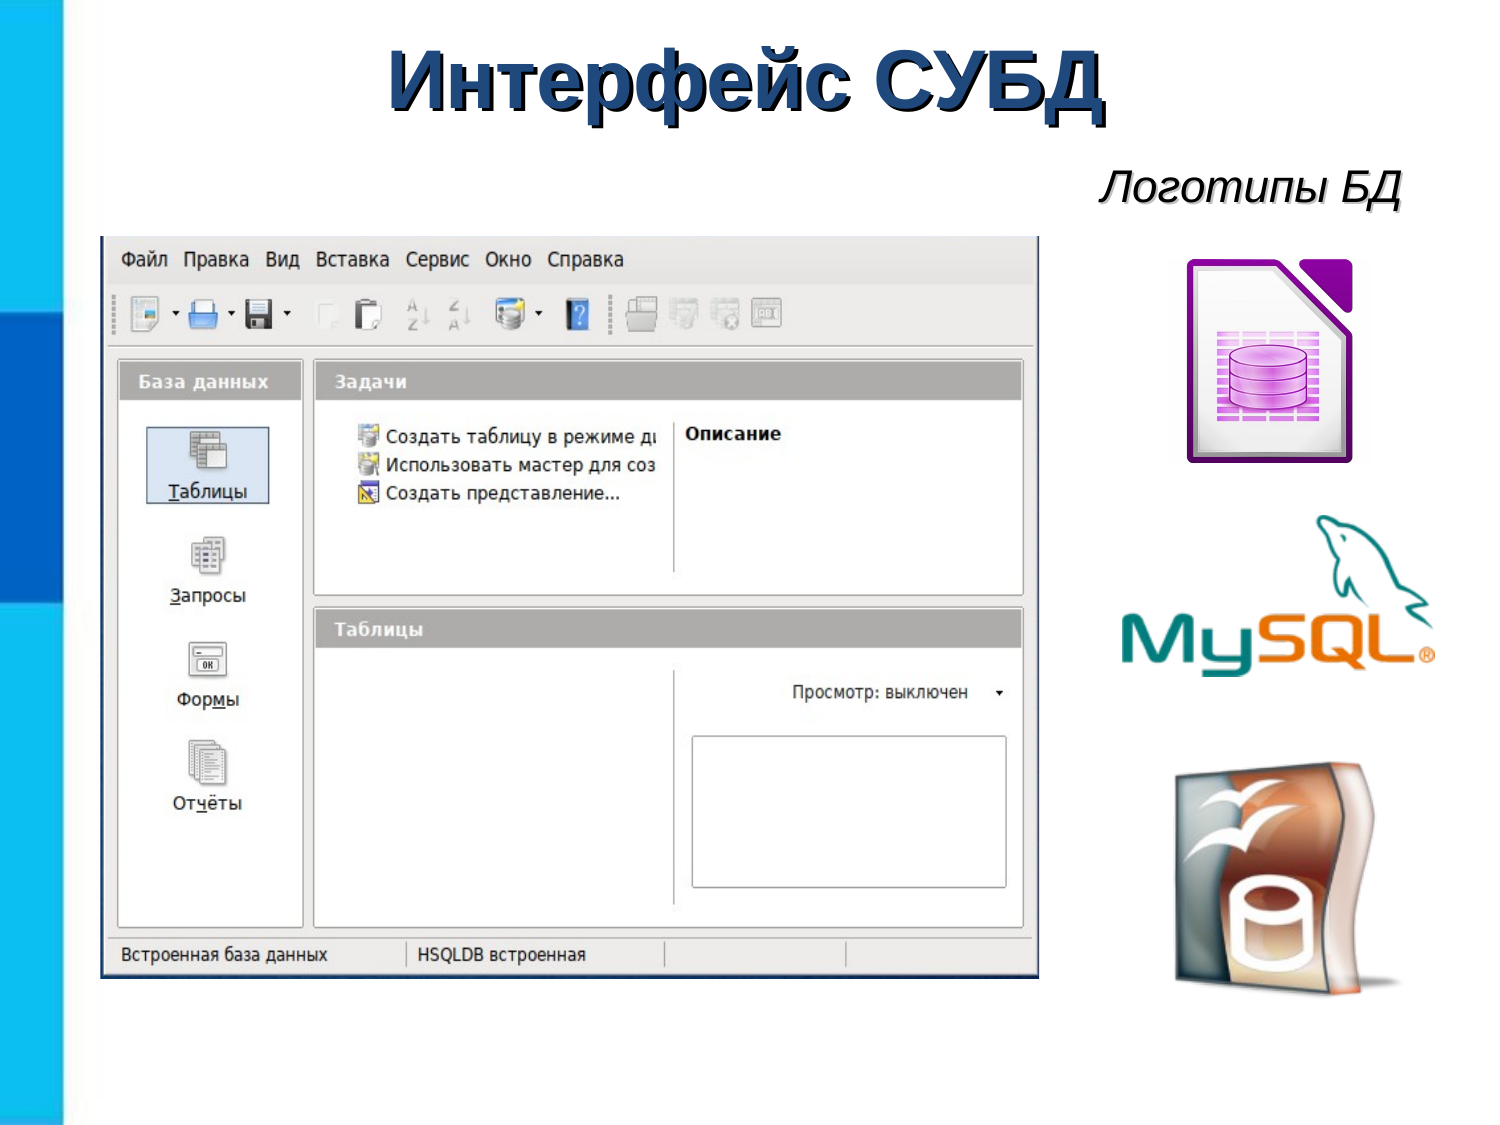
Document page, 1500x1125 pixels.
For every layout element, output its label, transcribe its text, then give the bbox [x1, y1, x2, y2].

text_box Логотипы БД [1080, 148, 1424, 220]
text_box Интерфейс СУБД [88, 30, 1425, 138]
picture [0, 0, 1500, 1125]
